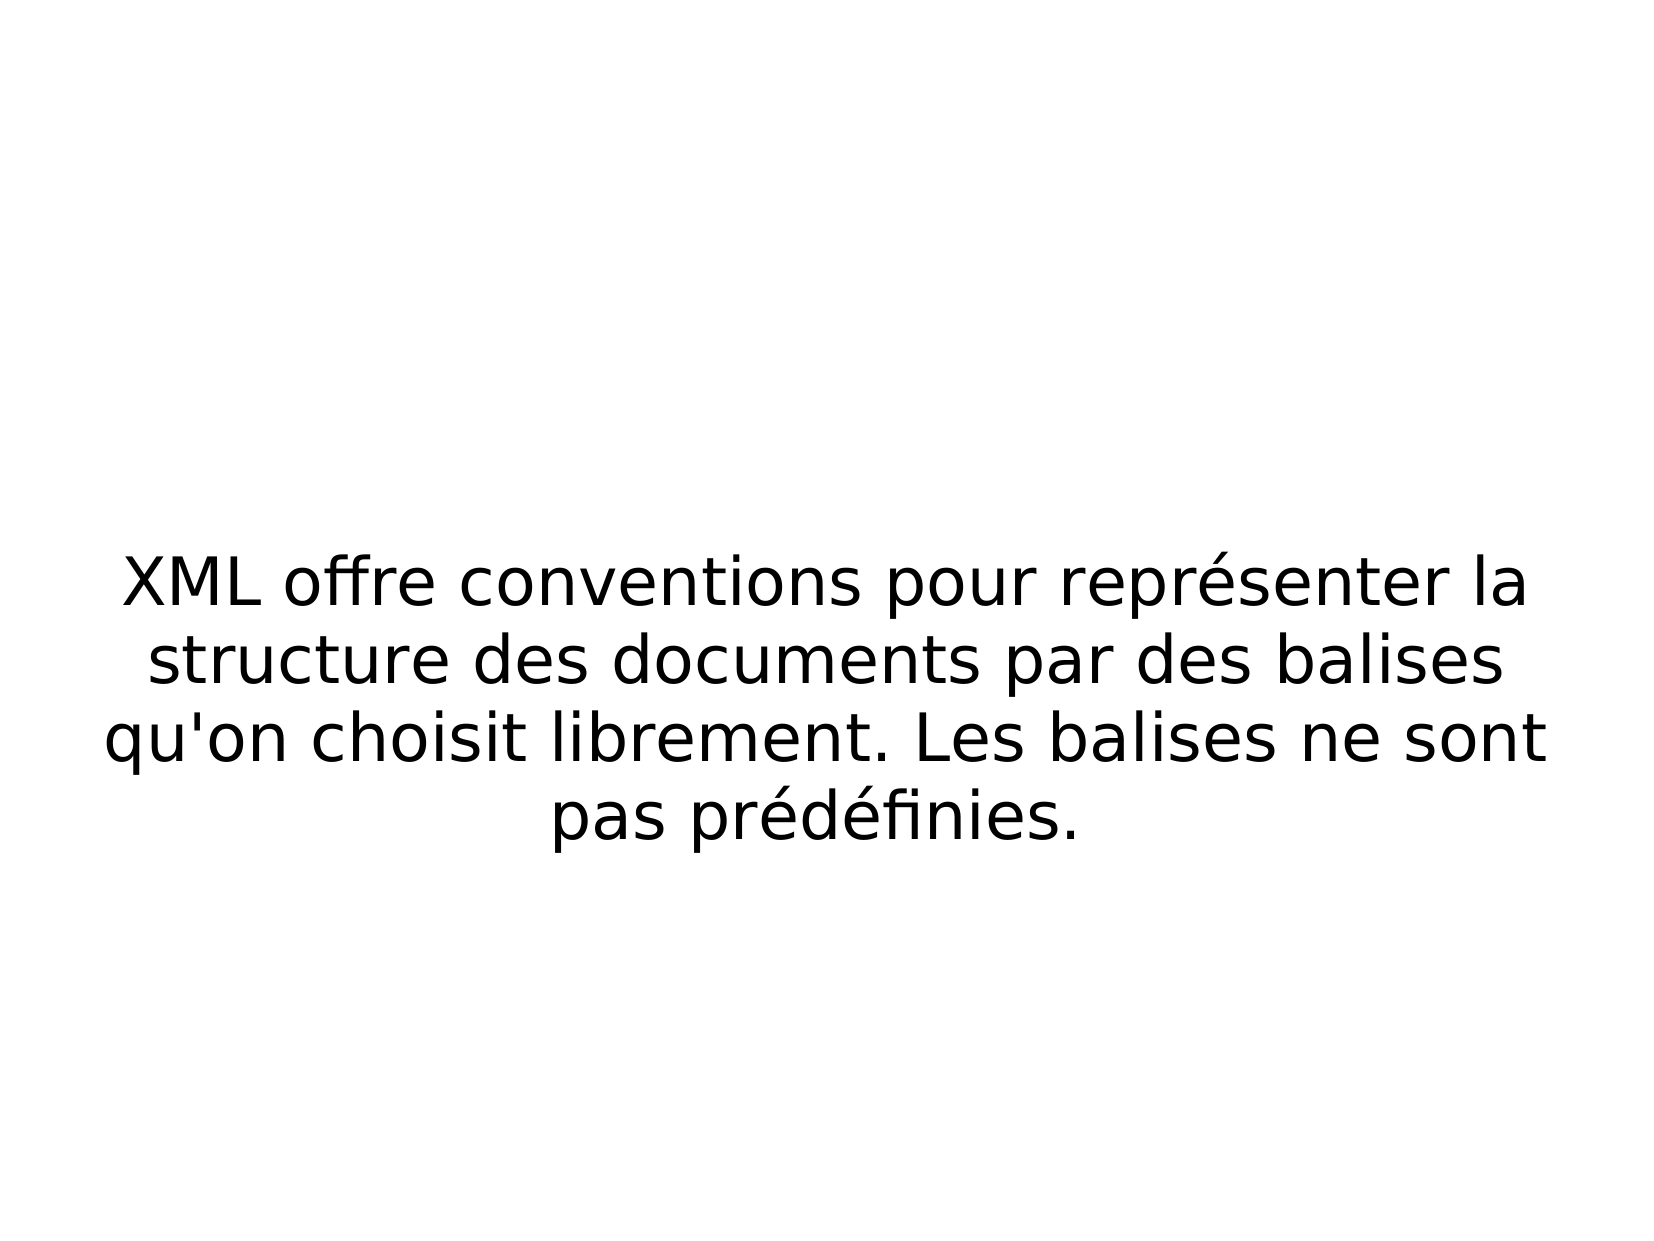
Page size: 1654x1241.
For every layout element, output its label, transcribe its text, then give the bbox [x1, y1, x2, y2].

text_box XML offre conventions pour représenter la structure des documents par des balises qu'on choisit librement. Les balises ne sont pas prédéfinies. [82, 290, 1571, 1109]
